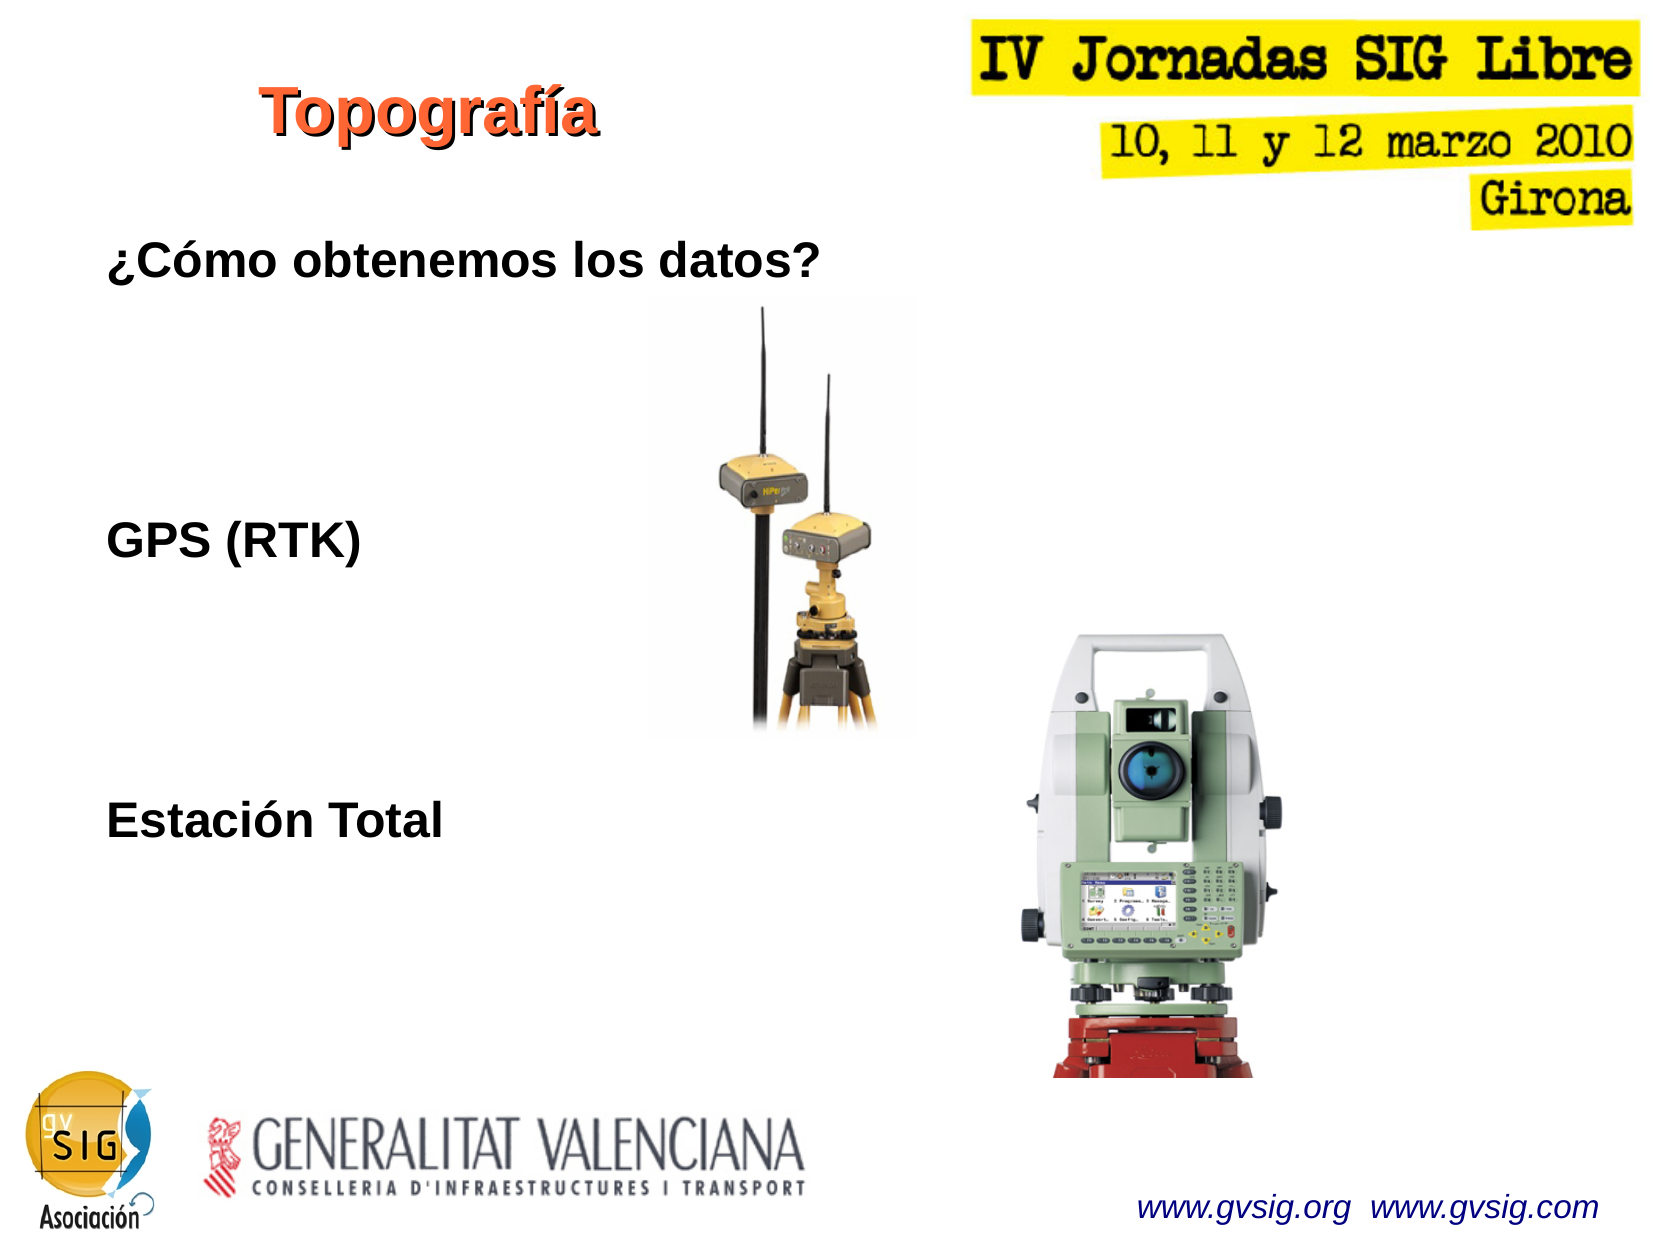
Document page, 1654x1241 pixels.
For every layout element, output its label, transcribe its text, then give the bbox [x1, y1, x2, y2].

picture [956, 0, 1654, 276]
picture [1004, 625, 1300, 1078]
picture [197, 1110, 815, 1204]
picture [0, 1062, 178, 1241]
picture [649, 295, 916, 739]
text_box ¿Cómo obtenemos los datos? GPS (RTK) Estación Total [106, 232, 1595, 1082]
title Topografía [0, 14, 857, 207]
